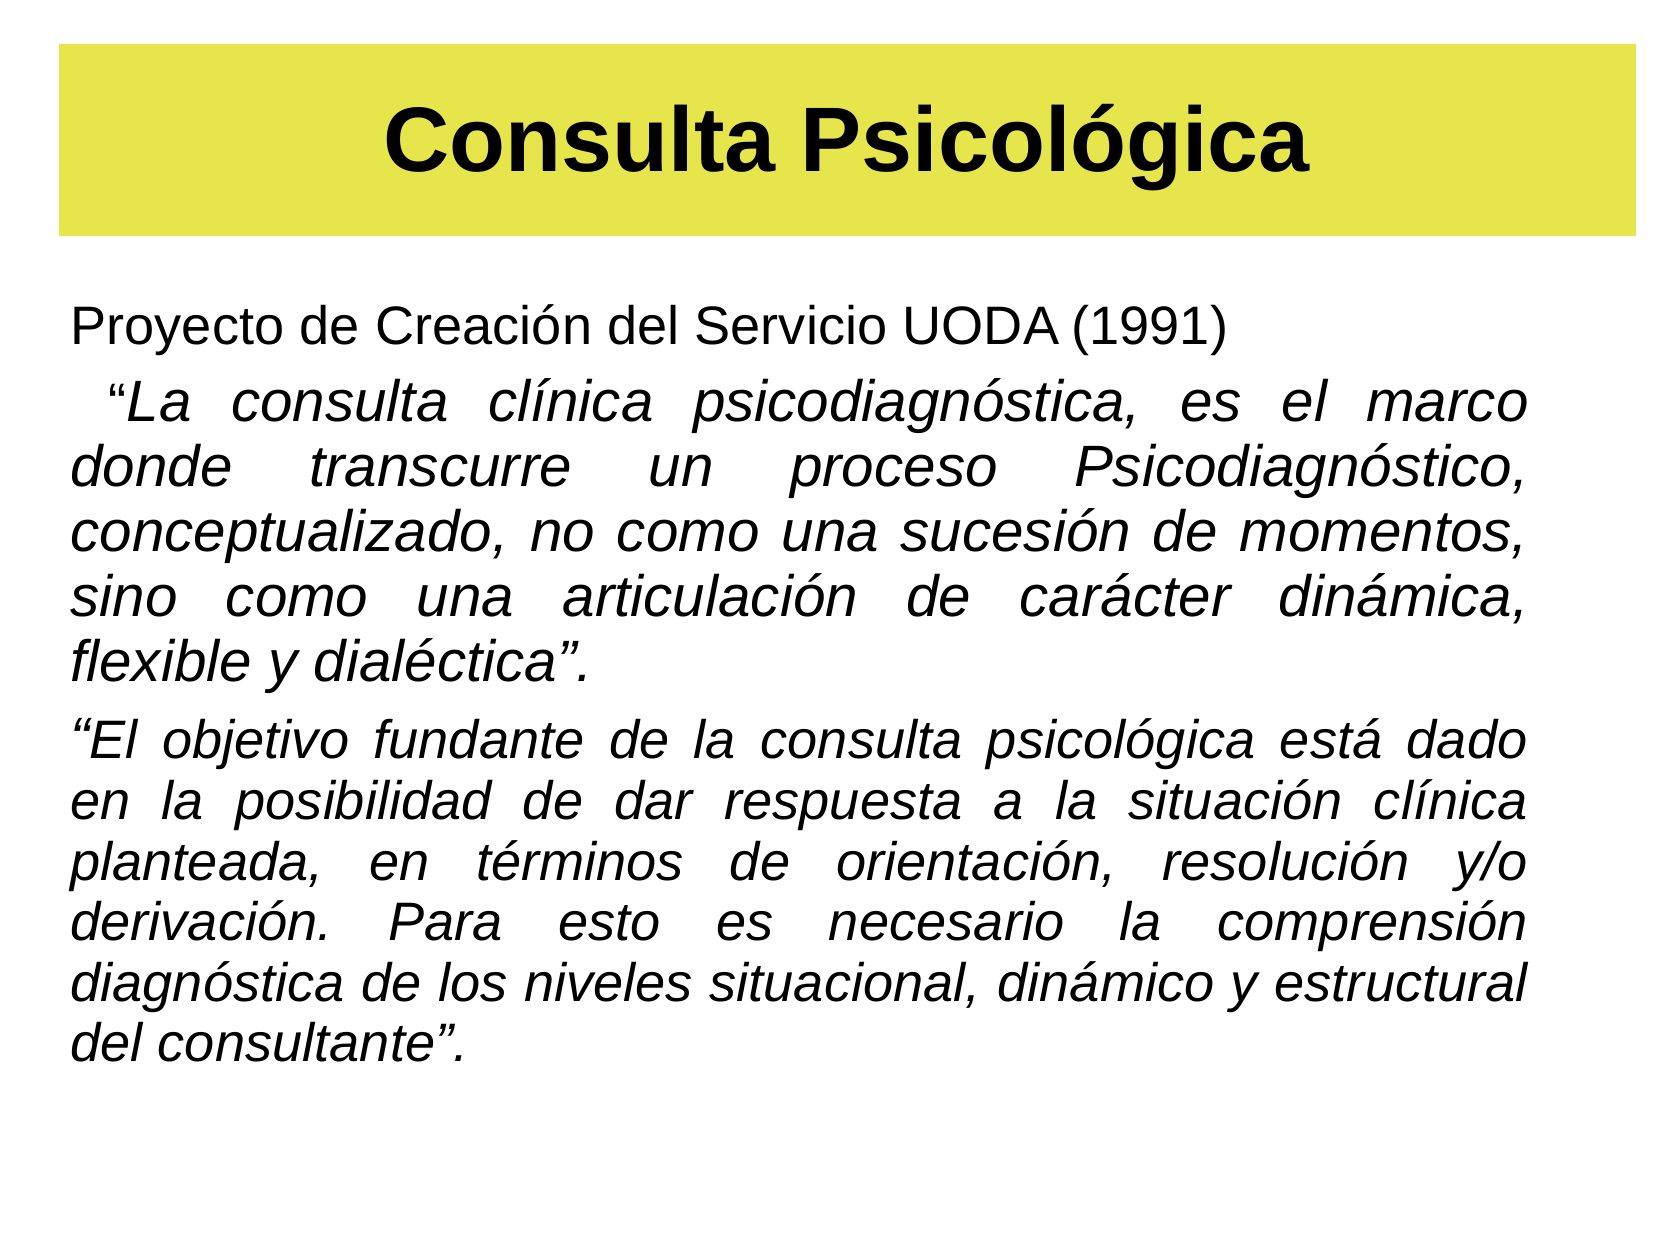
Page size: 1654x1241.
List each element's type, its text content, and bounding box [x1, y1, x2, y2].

title Consulta Psicológica [59, 43, 1636, 237]
list Proyecto de Creación del Servicio UODA (1991) “La consulta clínica psicodiagnóstica, es el marco donde transcurre un proceso Psicodiagnóstico, conceptualizado, no como una sucesión de momentos, sino como una articulación de carácter dinámica, flexible y dialéctica”. “El objetivo fundante de la consulta psicológica está dado en la posibilidad de dar respuesta a la situación clínica planteada, en términos de orientación, resolución y/o derivación. Para esto es necesario la comprensión diagnóstica de los niveles situacional, dinámico y estructural del consultante”. [59, 295, 1548, 1143]
